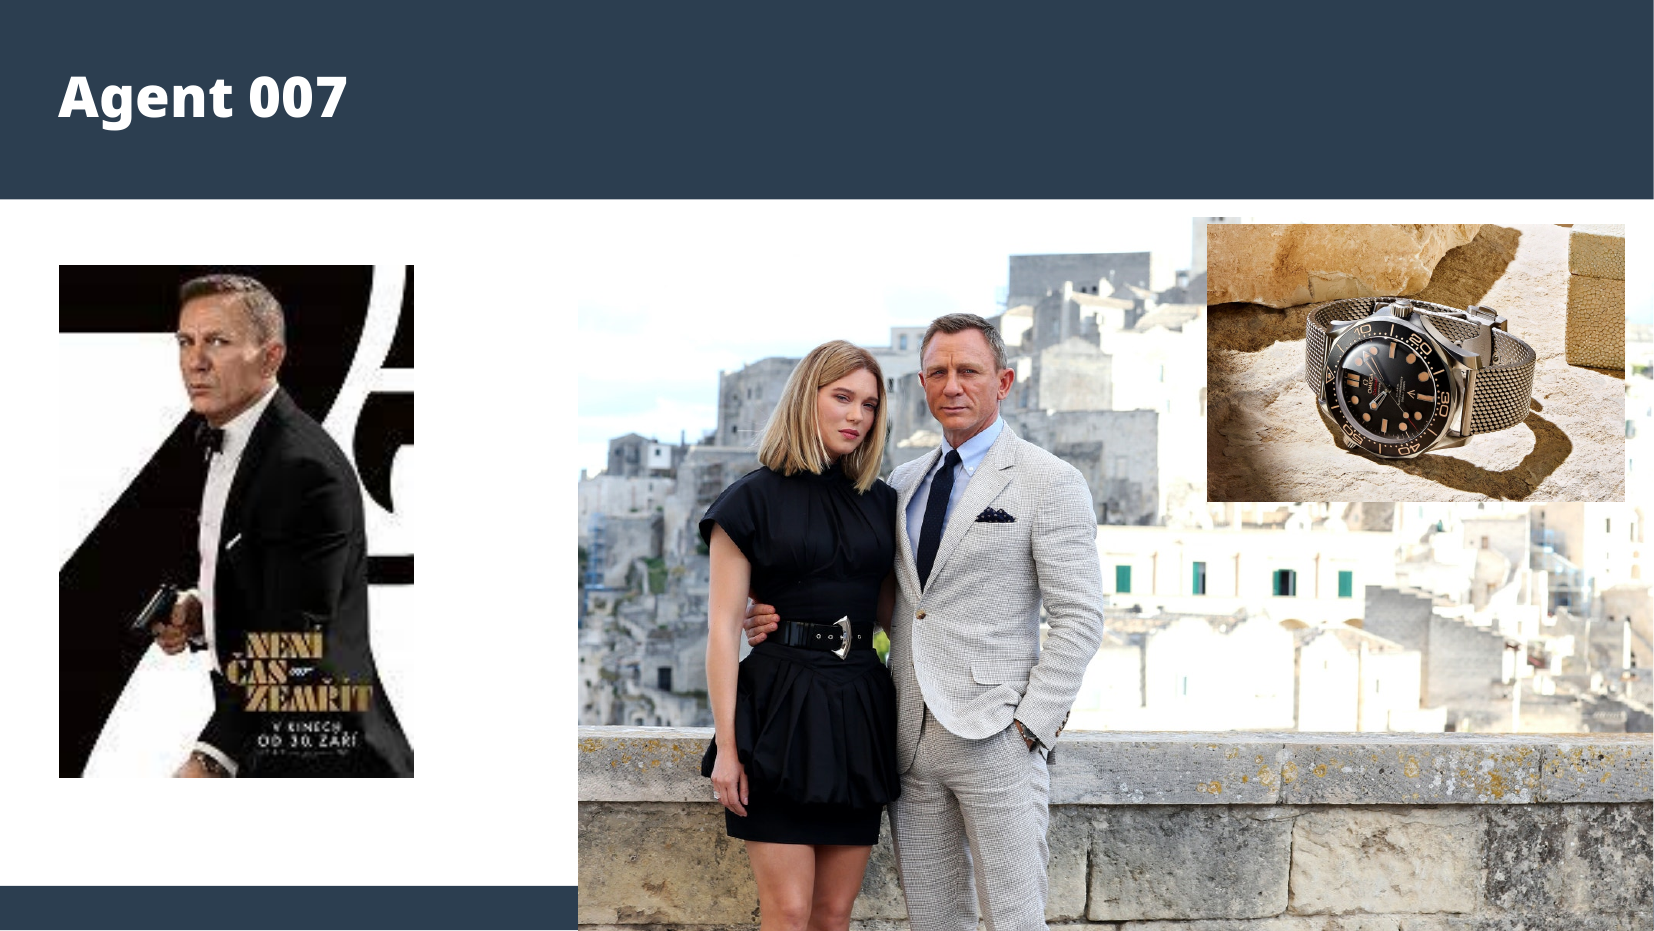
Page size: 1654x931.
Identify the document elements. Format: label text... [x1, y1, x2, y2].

picture [578, 217, 1654, 931]
title Agent 007 [59, 37, 1595, 155]
picture [59, 265, 414, 778]
